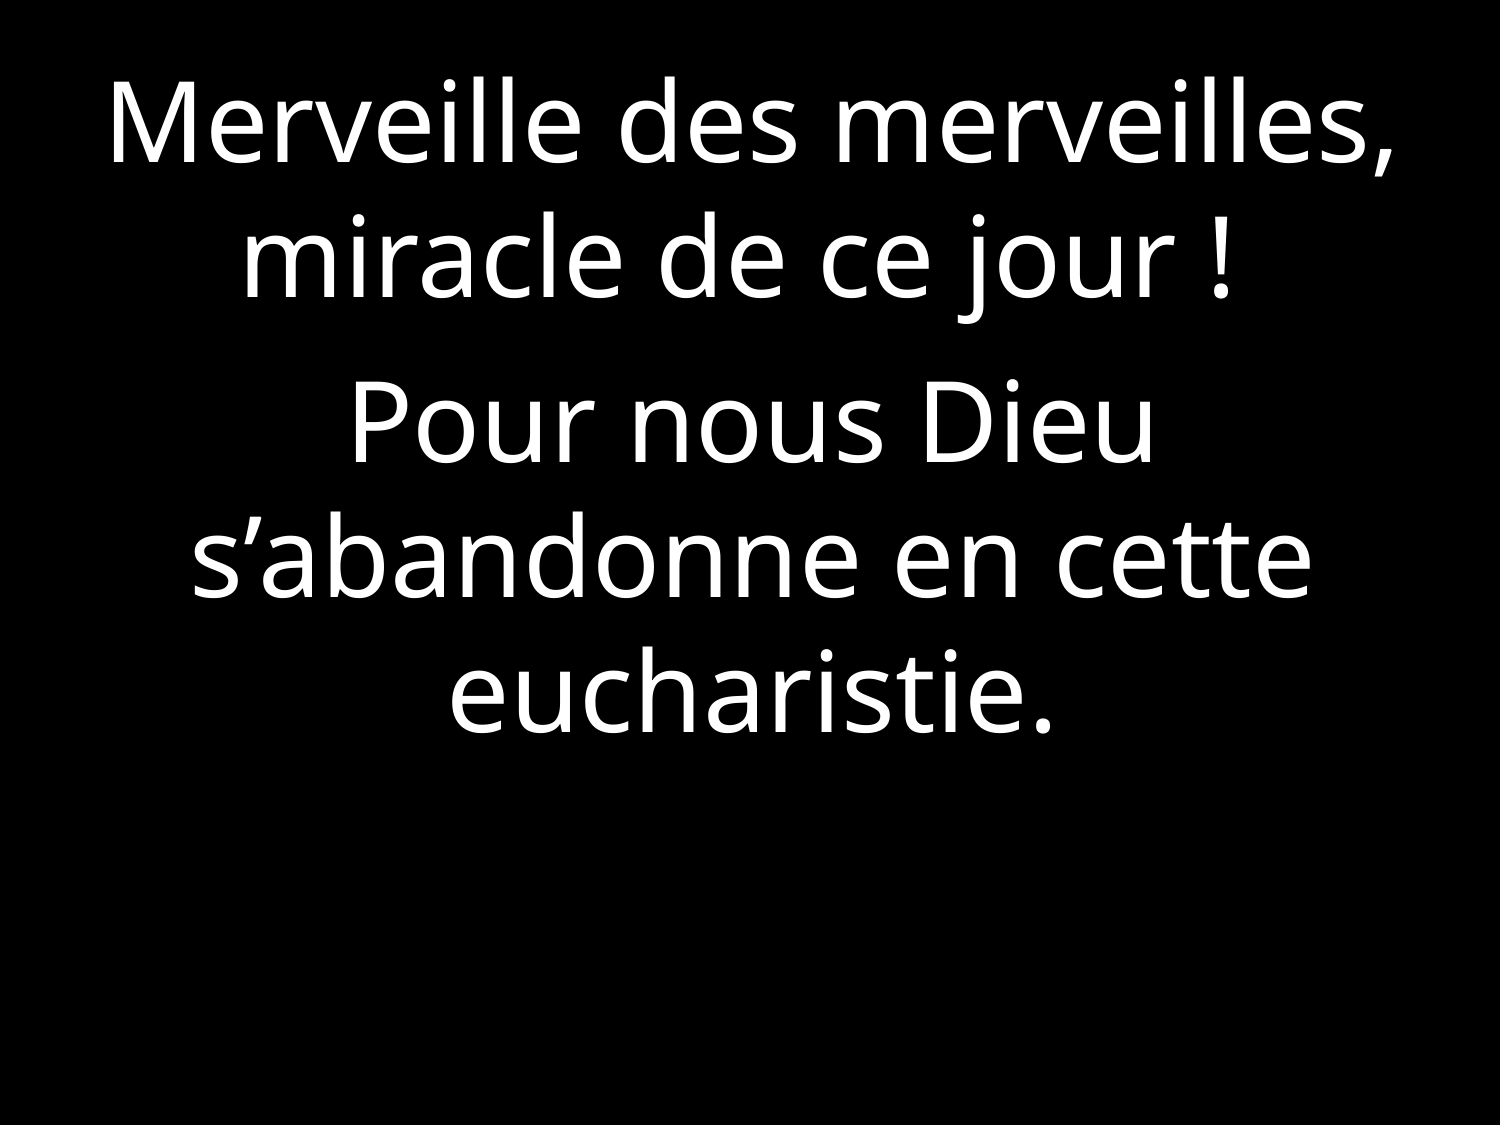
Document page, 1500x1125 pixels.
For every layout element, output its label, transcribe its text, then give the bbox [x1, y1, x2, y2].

list Merveille des merveilles, miracle de ce jour ! Pour nous Dieu s’abandonne en cette eucharistie. [5, 42, 1500, 1005]
